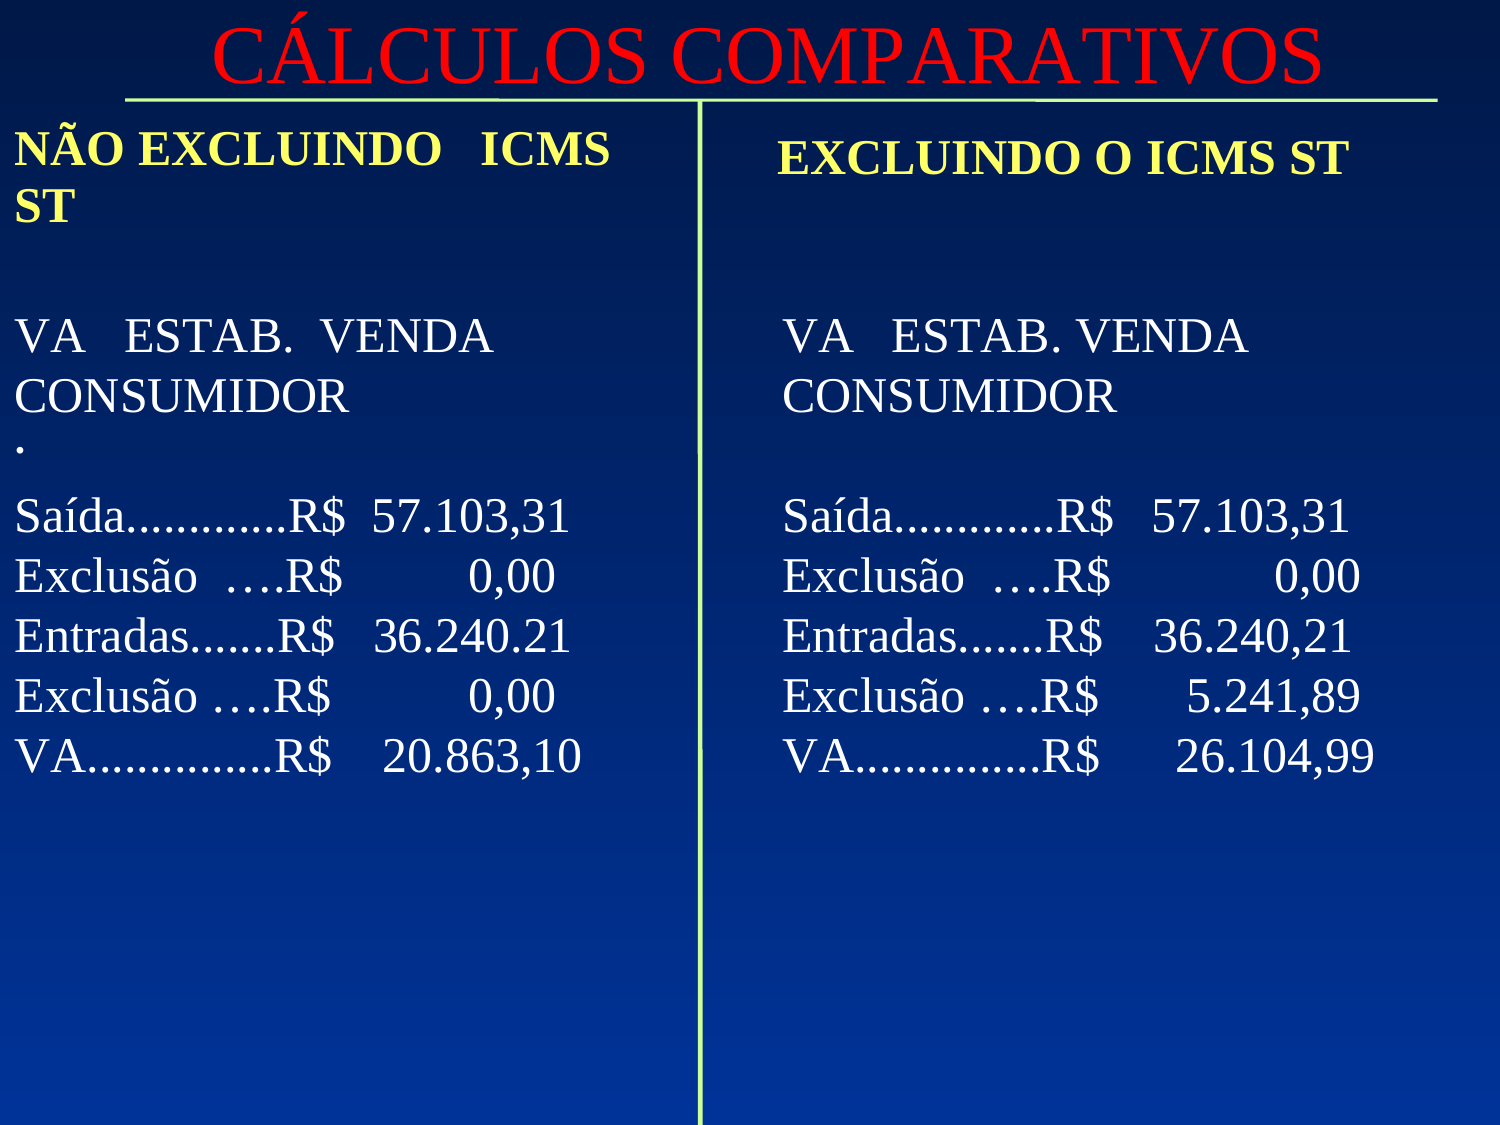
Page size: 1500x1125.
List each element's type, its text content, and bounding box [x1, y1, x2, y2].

text_box NÃO EXCLUINDO ICMS ST . [0, 112, 676, 295]
text_box CÁLCULOS COMPARATIVOS [37, 0, 1500, 111]
text_box VA ESTAB. VENDA CONSUMIDOR Saída.............R$ 57.103,31 Exclusão ….R$ 0,00 Entradas.......R$ 36.240,21 Exclusão ….R$ 5.241,89 VA...............R$ 26.104,99 [767, 295, 1500, 851]
text_box VA ESTAB. VENDA CONSUMIDOR Saída.............R$ 57.103,31 Exclusão ….R$ 0,00 Entradas.......R$ 36.240.21 Exclusão ….R$ 0,00 VA...............R$ 20.863,10 [0, 295, 680, 791]
text_box EXCLUINDO O ICMS ST [750, 121, 1500, 271]
